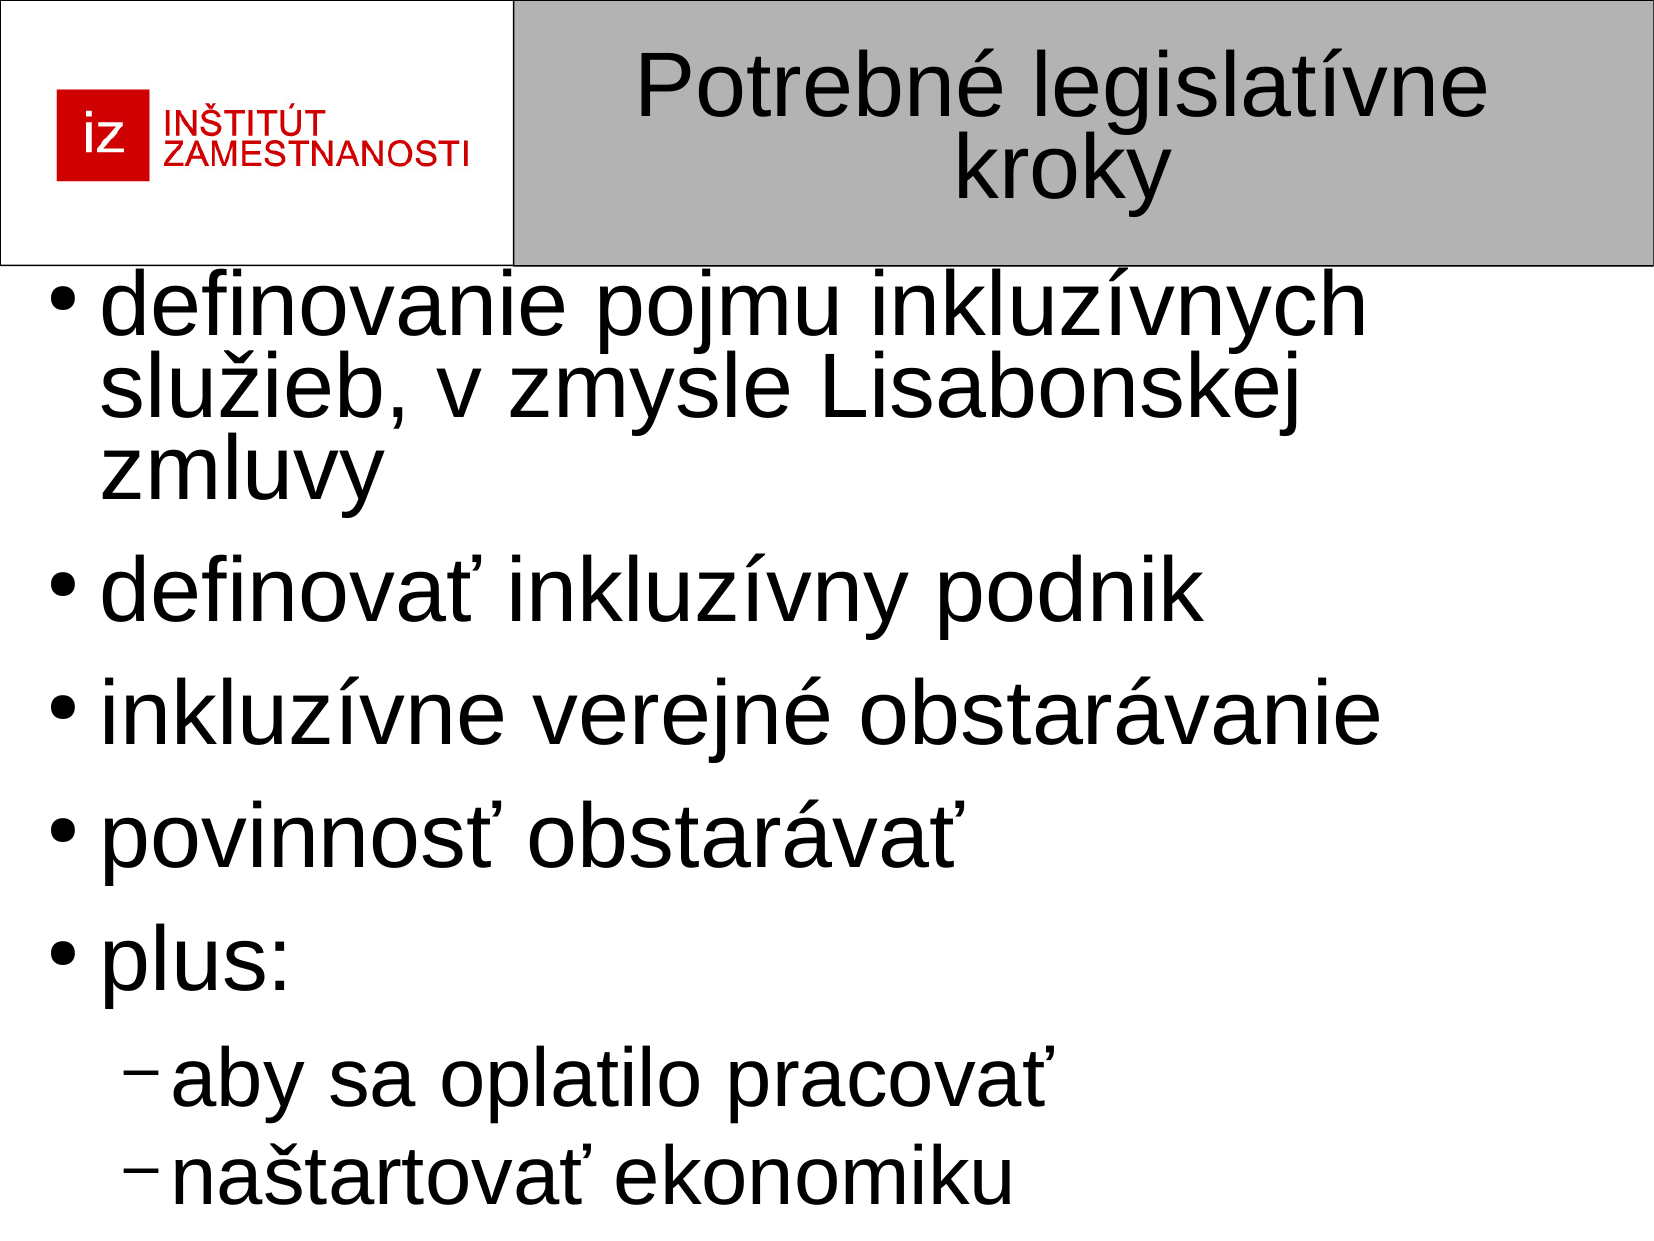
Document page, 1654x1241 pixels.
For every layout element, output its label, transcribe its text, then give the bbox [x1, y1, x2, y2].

list definovanie pojmu inkluzívnych služieb, v zmysle Lisabonskej zmluvy definovať inkluzívny podnik inkluzívne verejné obstarávanie povinnosť obstarávať plus: aby sa oplatilo pracovať naštartovať ekonomiku [29, 269, 1595, 1241]
title Potrebné legislatívne kroky [561, 37, 1565, 229]
picture [5, 8, 512, 257]
